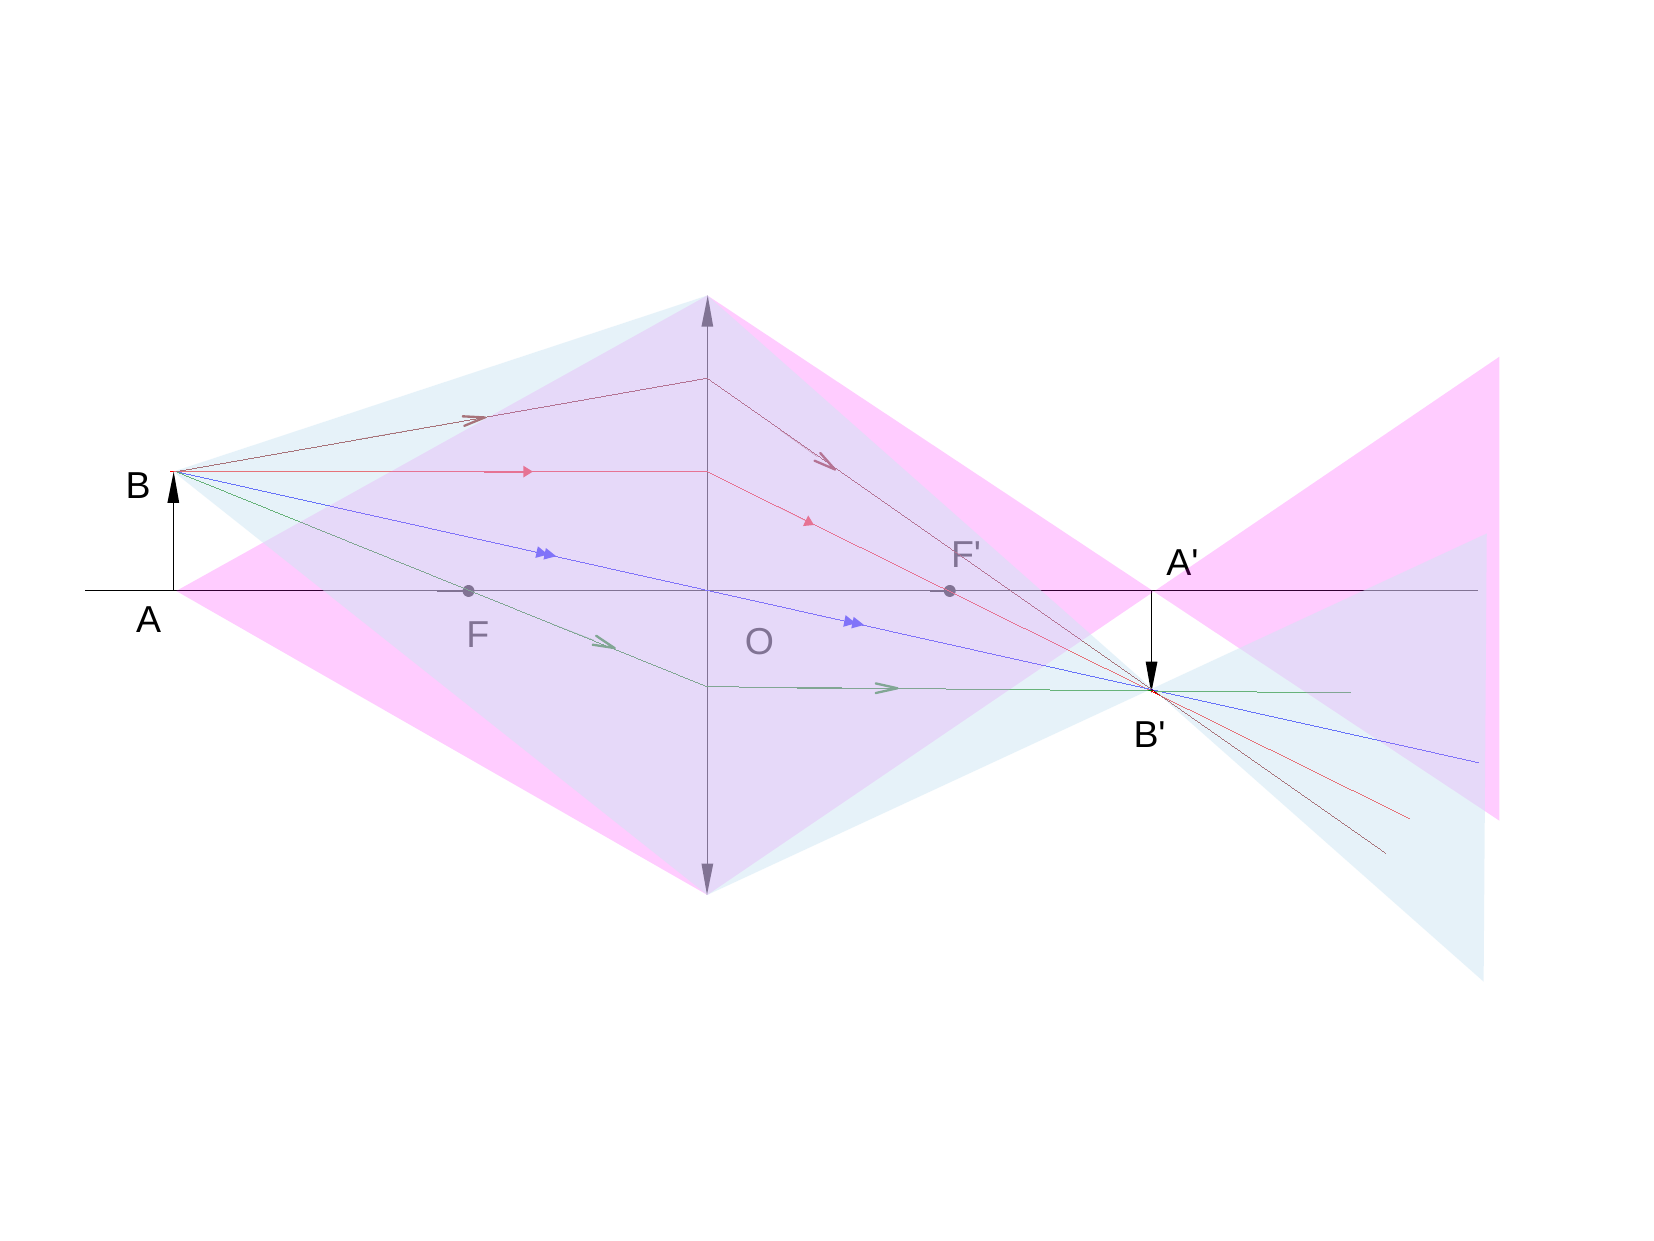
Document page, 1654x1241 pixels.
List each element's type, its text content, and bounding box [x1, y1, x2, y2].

text_box B [110, 457, 166, 515]
text_box B' [1118, 705, 1181, 763]
text_box A' [1151, 534, 1214, 590]
text_box A [121, 590, 177, 648]
text_box [173, 295, 1500, 982]
